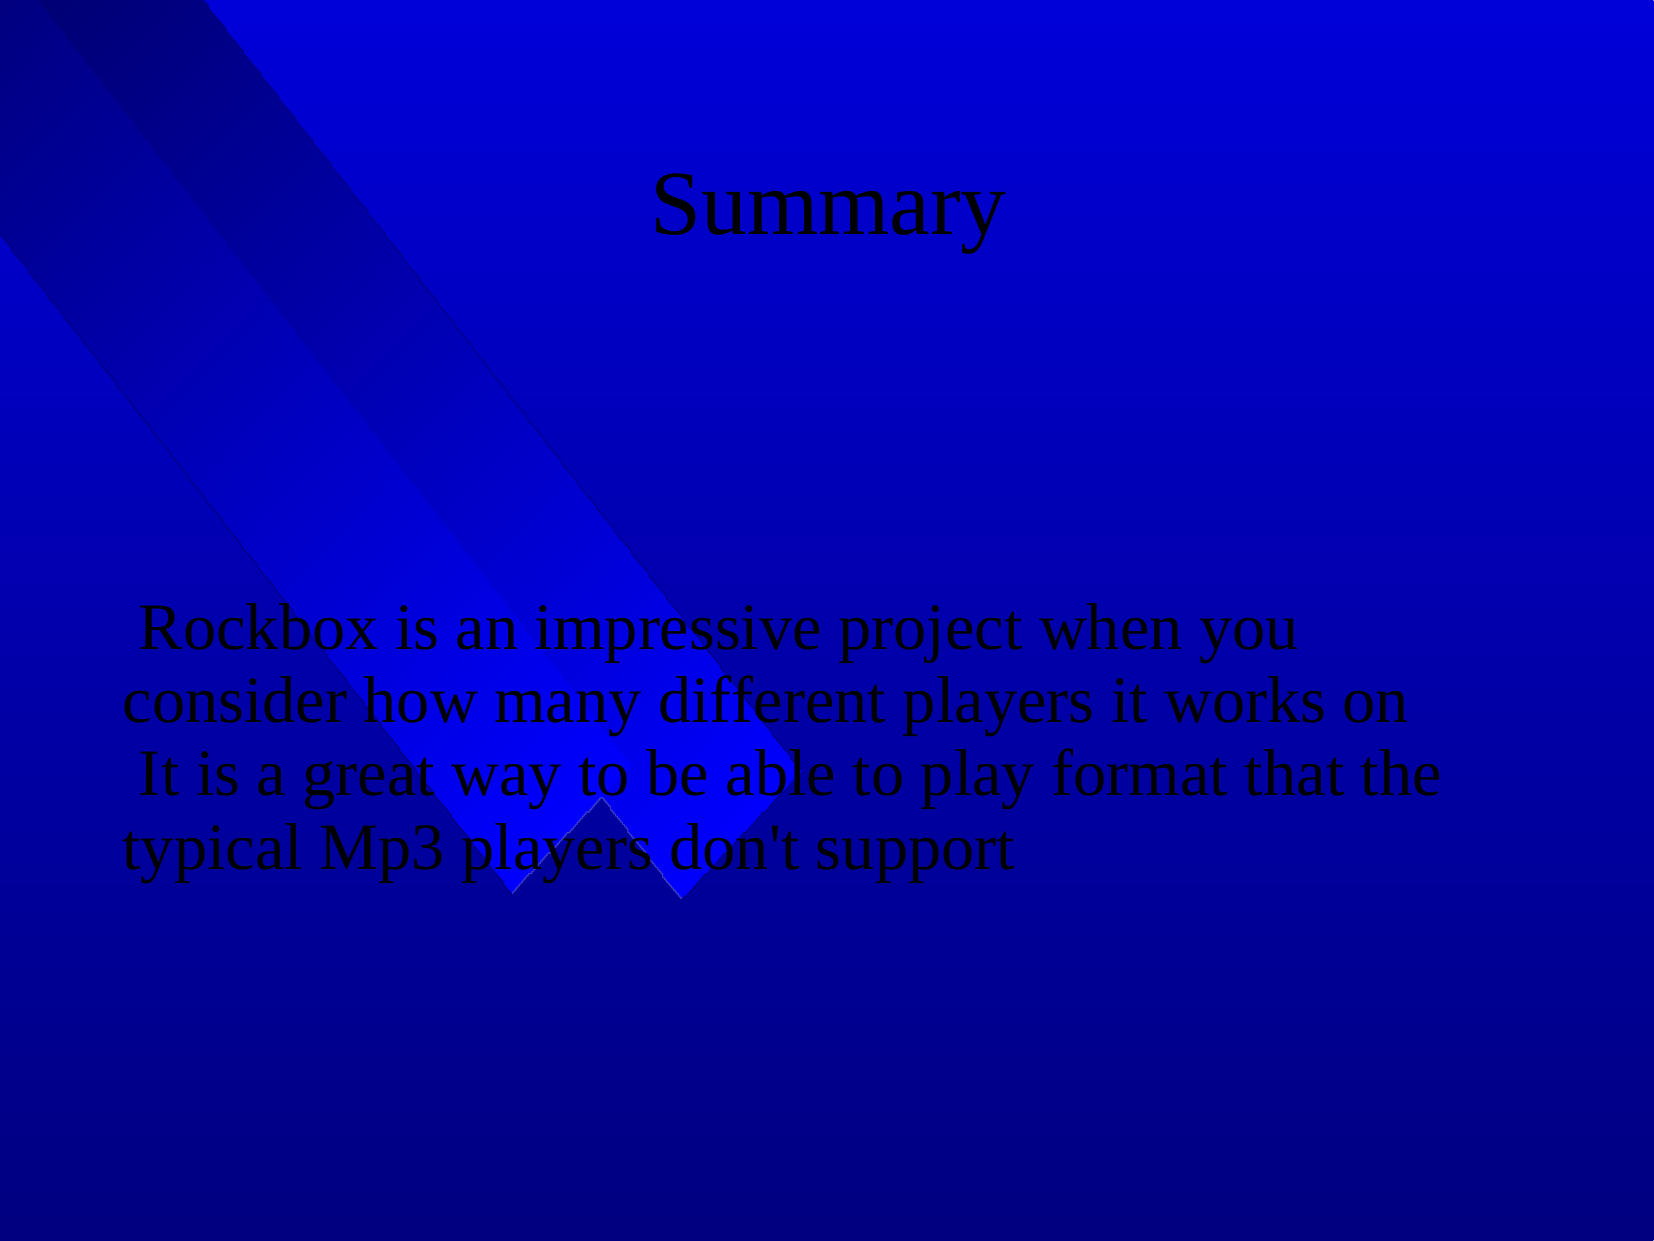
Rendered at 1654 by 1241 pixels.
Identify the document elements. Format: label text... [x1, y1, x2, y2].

subtitle Rockbox is an impressive project when you consider how many different players it works on It is a great way to be able to play format that the typical Mp3 players don't support [122, 346, 1535, 1128]
title Summary [122, 99, 1535, 307]
